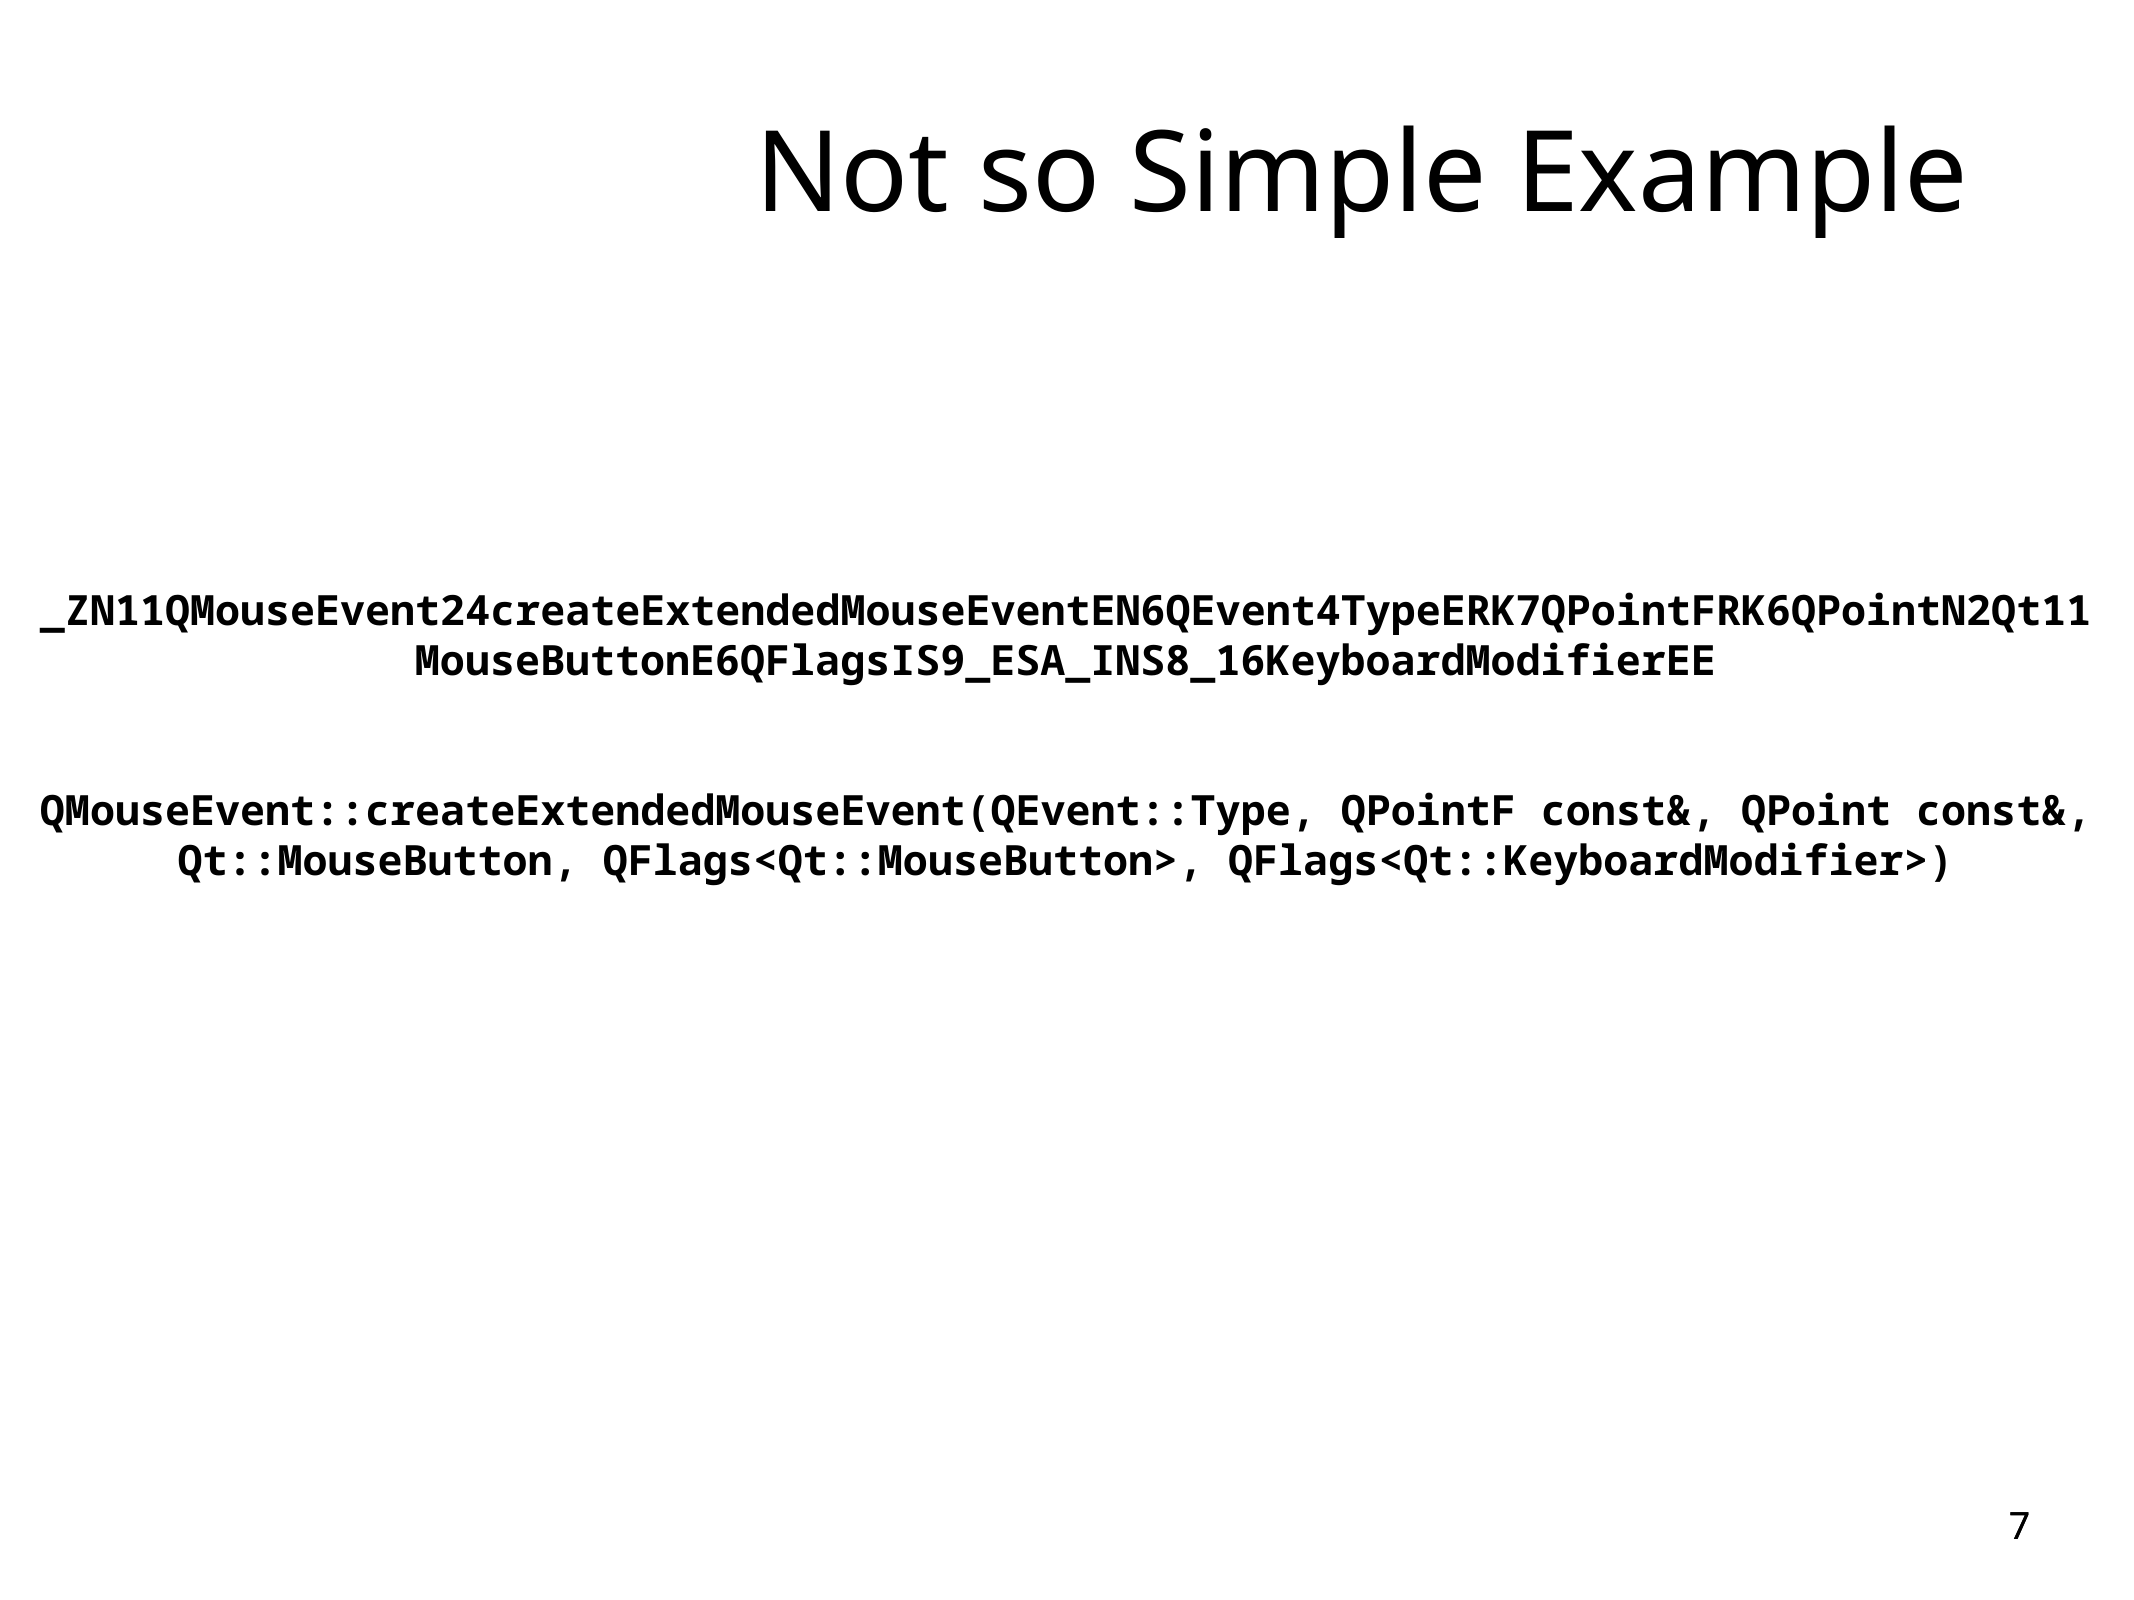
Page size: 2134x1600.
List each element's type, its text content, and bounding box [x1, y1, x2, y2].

title _ZN11QMouseEvent24createExtendedMouseEventEN6QEvent4TypeERK7QPointFRK6QPointN2Qt11MouseButtonE6QFlagsIS9_ESA_INS8_16KeyboardModifierEE QMouseEvent::createExtendedMouseEvent(QEvent::Type, QPointF const&, QPoint const&, Qt::MouseButton, QFlags<Qt::MouseButton>, QFlags<Qt::KeyboardModifier>) [30, 373, 2101, 1096]
text_box <number> [1985, 1493, 2055, 1557]
title Not so Simple Example [156, 72, 1978, 261]
